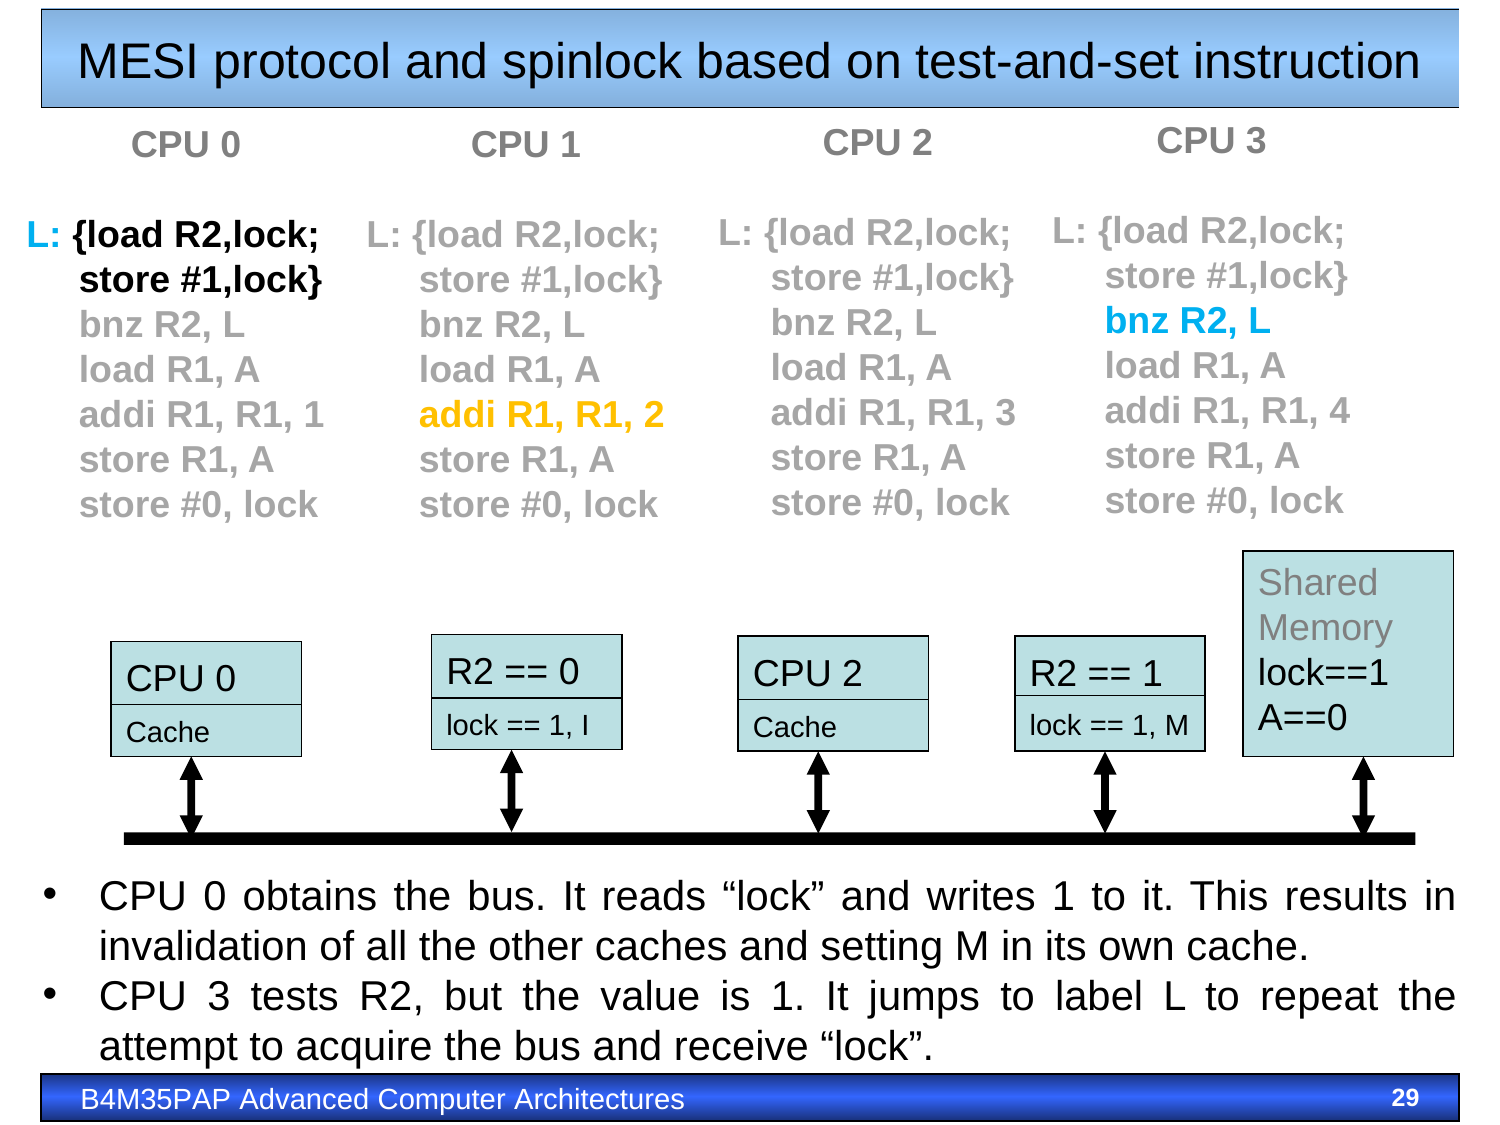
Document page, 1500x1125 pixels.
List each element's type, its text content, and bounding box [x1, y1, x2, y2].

text_box Cache [738, 699, 929, 752]
text_box Shared Memory lock==1 A==0 [1243, 550, 1454, 757]
title MESI protocol and spinlock based on test-and-set instruction [41, 8, 1459, 108]
text_box CPU 2 L: {load R2,lock; store #1,lock} bnz R2, L load R1, A addi R1, R1, 3 store R1, A store #0, lock [703, 110, 1053, 531]
text_box Cache [111, 704, 302, 757]
text_box CPU 1 L: {load R2,lock; store #1,lock} bnz R2, L load R1, A addi R1, R1, 2 store R1, A store #0, lock [351, 112, 701, 533]
text_box lock == 1, M [1014, 695, 1206, 752]
text_box CPU 0 [111, 641, 302, 704]
text_box CPU 3 L: {load R2,lock; store #1,lock} bnz R2, L load R1, A addi R1, R1, 4 store R1, A store #0, lock [1037, 108, 1386, 529]
text_box CPU 0 obtains the bus. It reads “lock” and writes 1 to it. This results in invalidation of all the other caches and setting M in its own cache. CPU 3 tests R2, but the value is 1. It jumps to label L to repeat the attempt to acquire the bus and receive “lock”. [27, 861, 1473, 1077]
text_box CPU 2 [738, 636, 929, 699]
text_box lock == 1, I [431, 697, 622, 750]
text_box R2 == 0 [431, 634, 622, 697]
text_box CPU 0 L: {load R2,lock; store #1,lock} bnz R2, L load R1, A addi R1, R1, 1 store R1, A store #0, lock [11, 112, 351, 533]
text_box R2 == 1 [1014, 636, 1206, 695]
